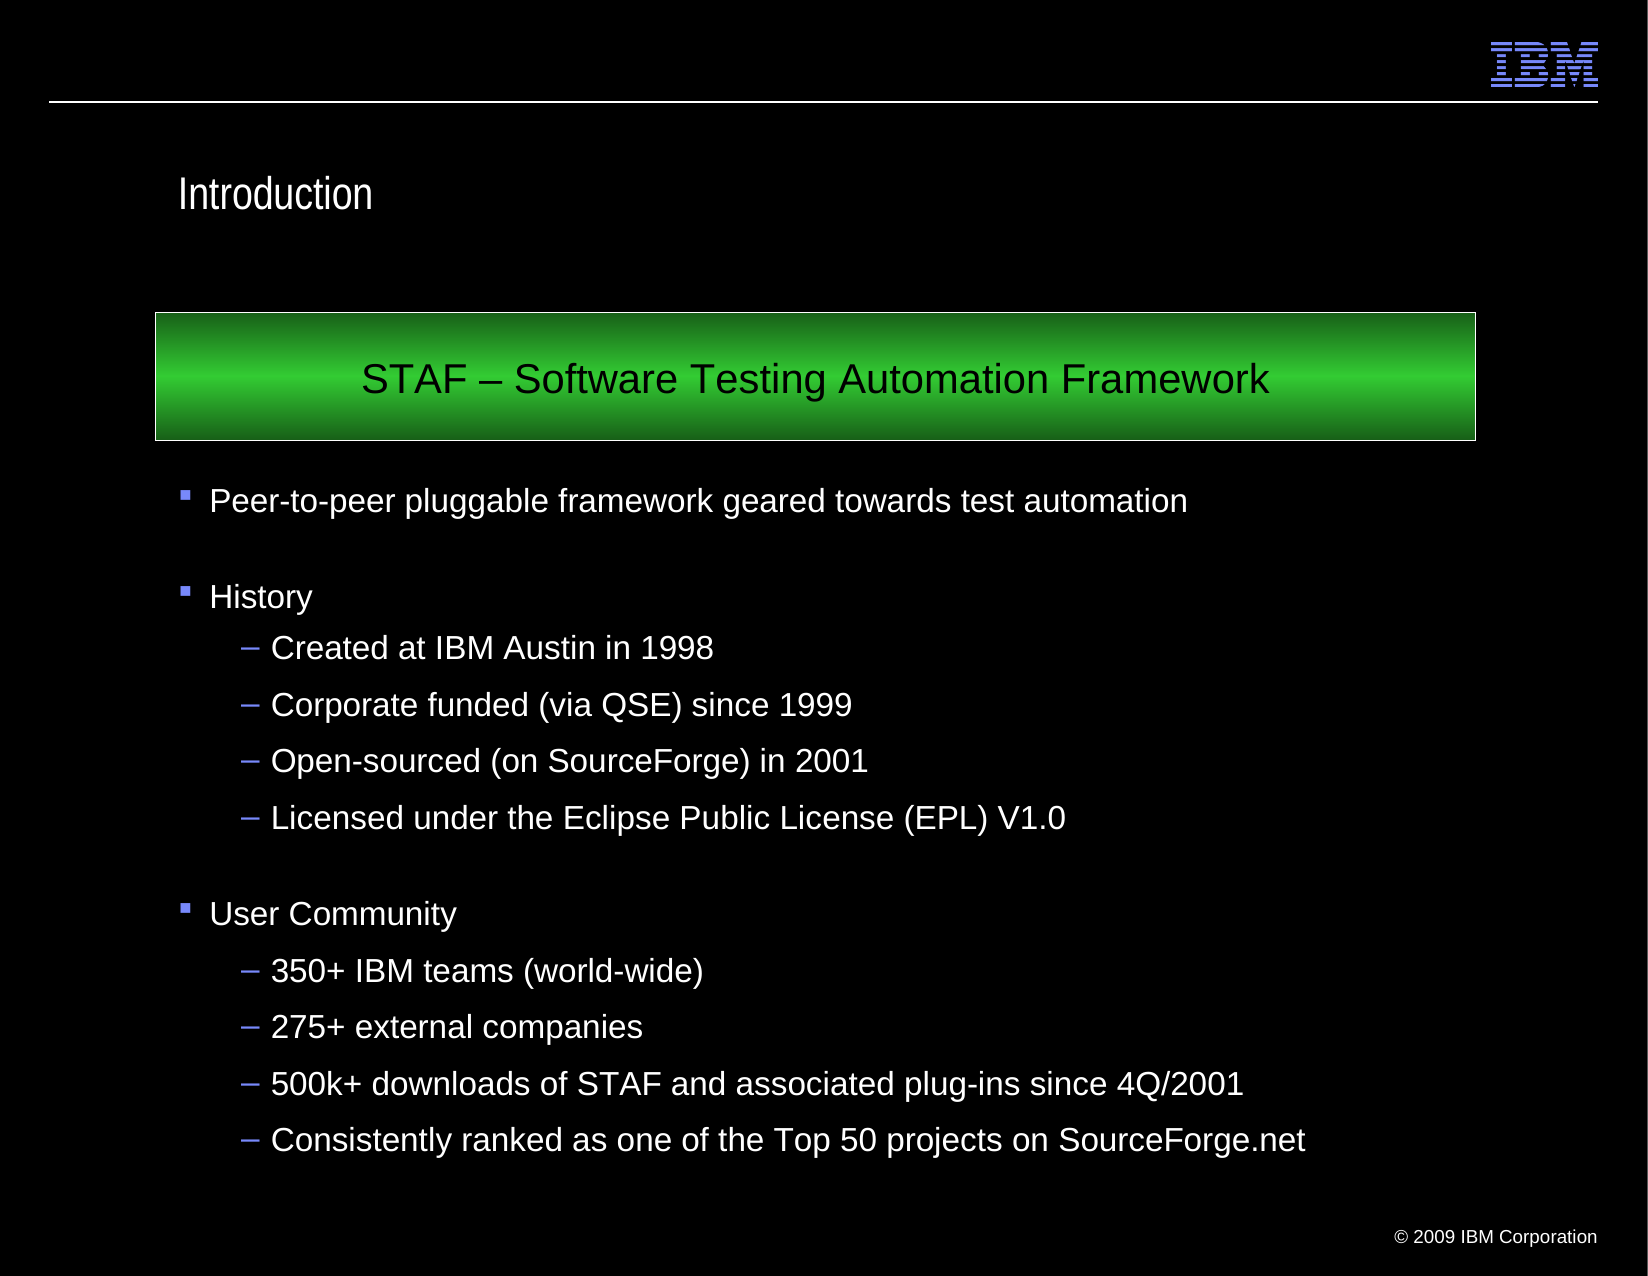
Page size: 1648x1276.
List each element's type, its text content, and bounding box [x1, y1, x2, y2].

picture [1491, 42, 1598, 87]
list Peer-to-peer pluggable framework geared towards test automation History Created at IBM Austin in 1998 Corporate funded (via QSE) since 1999 Open-sourced (on SourceForge) in 2001 Licensed under the Eclipse Public License (EPL) V1.0 User Community 350+ IBM teams (world-wide) 275+ external companies 500k+ downloads of STAF and associated plug-ins since 4Q/2001 Consistently ranked as one of the Top 50 projects on SourceForge.net [161, 475, 1624, 1163]
text_box STAF – Software Testing Automation Framework [155, 312, 1476, 441]
title Introduction [161, 161, 1647, 255]
